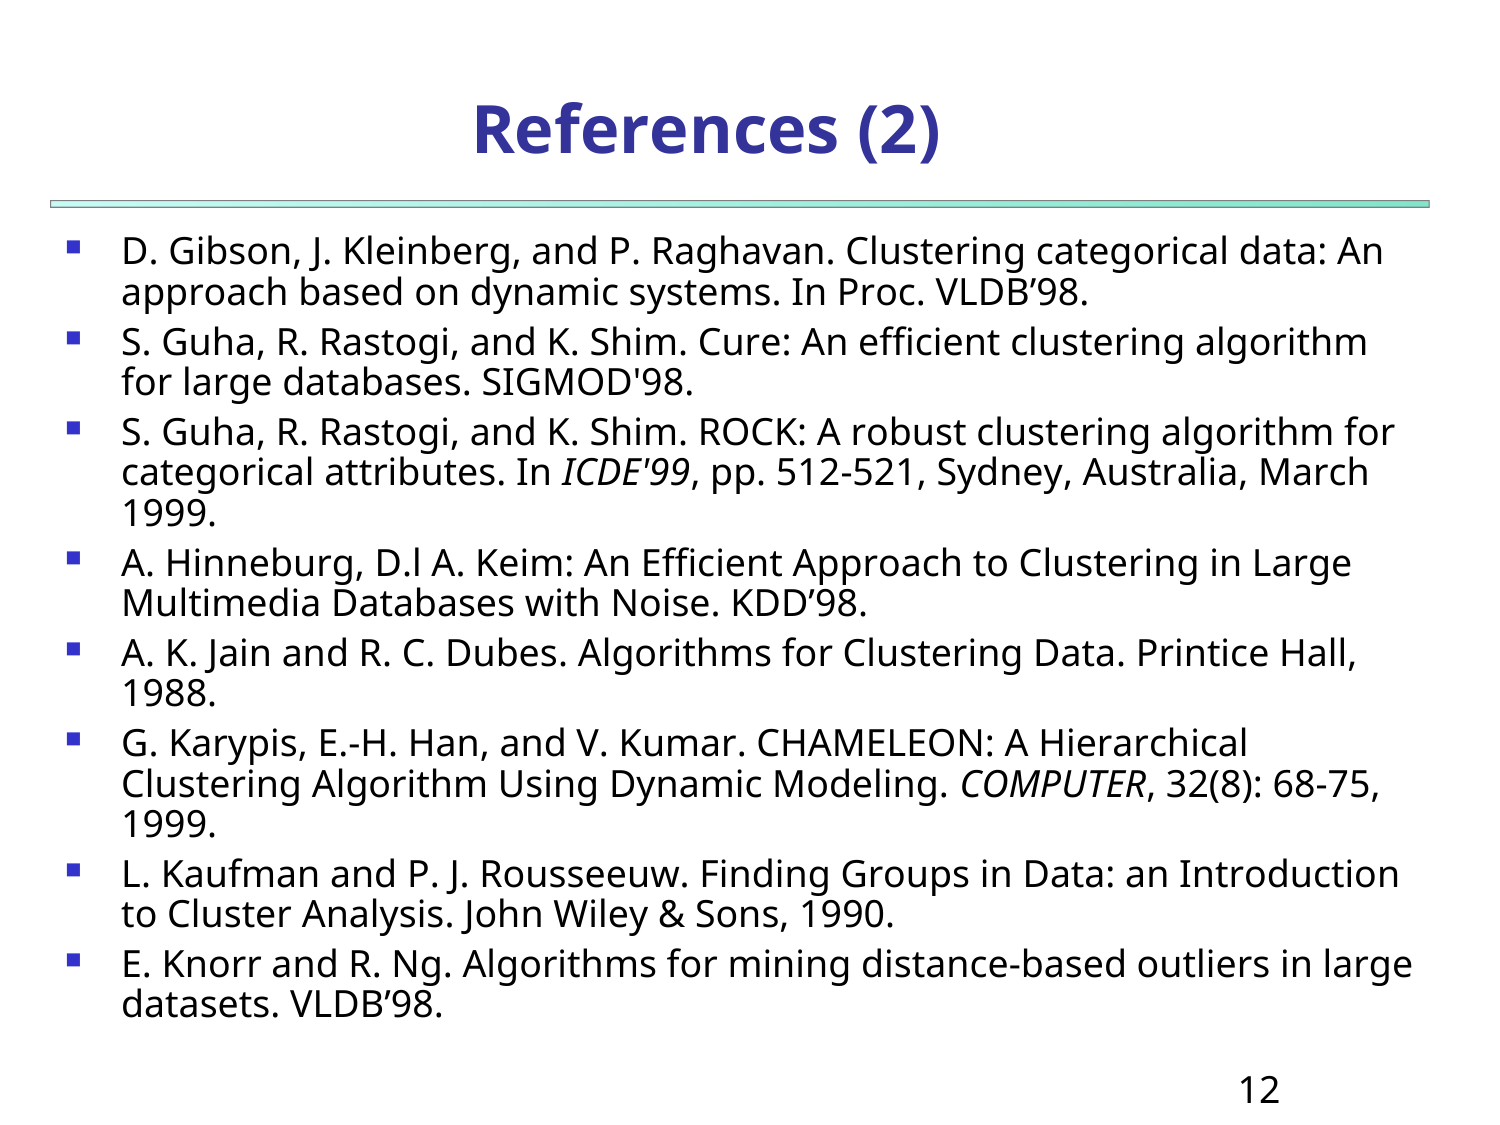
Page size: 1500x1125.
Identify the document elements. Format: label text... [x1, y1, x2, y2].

title References (2) [249, 62, 1163, 191]
text_box <number> [1187, 1062, 1500, 1125]
list D. Gibson, J. Kleinberg, and P. Raghavan. Clustering categorical data: An approach based on dynamic systems. In Proc. VLDB’98. S. Guha, R. Rastogi, and K. Shim. Cure: An efficient clustering algorithm for large databases. SIGMOD'98. S. Guha, R. Rastogi, and K. Shim. ROCK: A robust clustering algorithm for categorical attributes. In ICDE'99, pp. 512-521, Sydney, Australia, March 1999. A. Hinneburg, D.l A. Keim: An Efficient Approach to Clustering in Large Multimedia Databases with Noise. KDD’98. A. K. Jain and R. C. Dubes. Algorithms for Clustering Data. Printice Hall, 1988. G. Karypis, E.-H. Han, and V. Kumar. CHAMELEON: A Hierarchical Clustering Algorithm Using Dynamic Modeling. COMPUTER, 32(8): 68-75, 1999. L. Kaufman and P. J. Rousseeuw. Finding Groups in Data: an Introduction to Cluster Analysis. John Wiley & Sons, 1990. E. Knorr and R. Ng. Algorithms for mining distance-based outliers in large datasets. VLDB’98. [49, 224, 1438, 1063]
